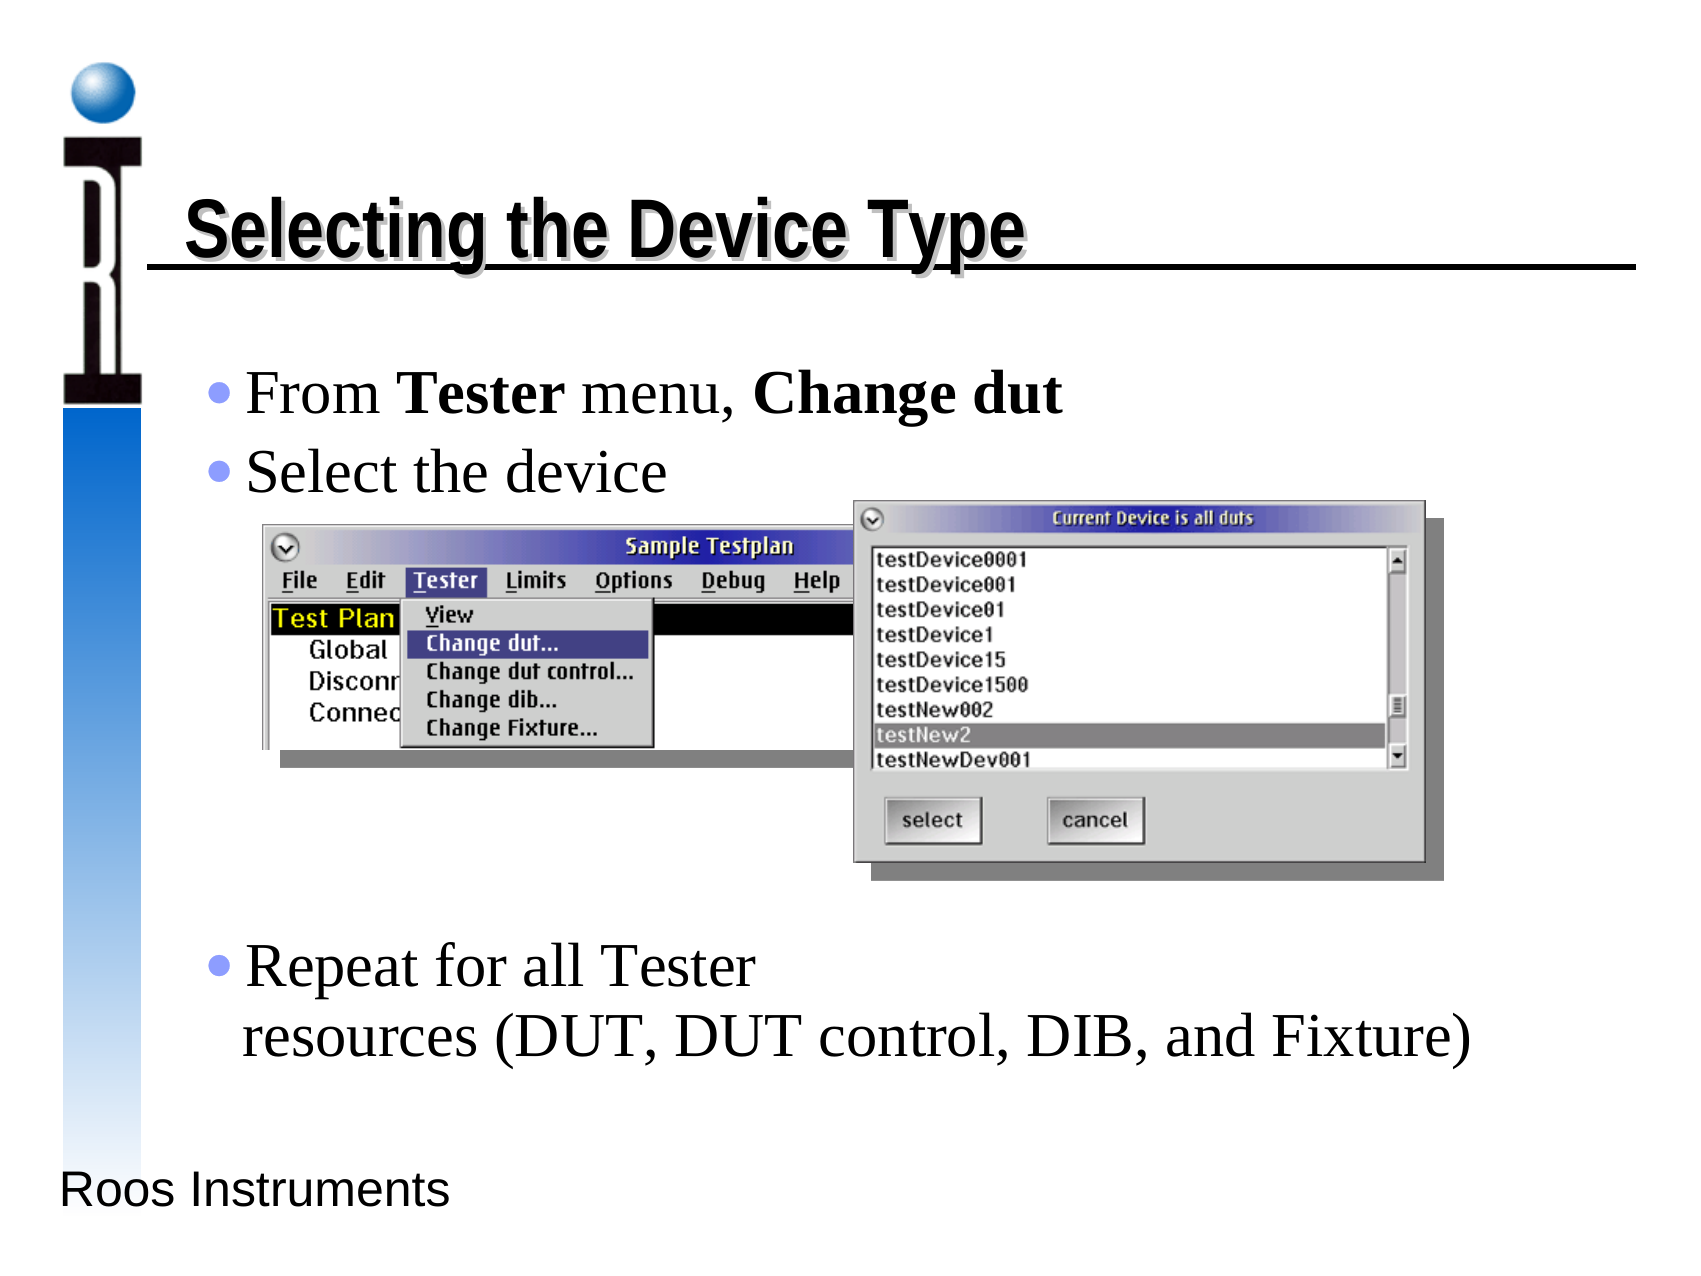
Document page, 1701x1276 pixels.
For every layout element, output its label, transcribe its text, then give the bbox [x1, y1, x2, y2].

picture [59, 58, 147, 411]
picture [262, 500, 1426, 863]
text_box From Tester menu, Change dut Select the device Repeat for all Tester resources (DUT, DUT control, DIB, and Fixture) [192, 358, 1550, 1078]
text_box Selecting the Device Type [184, 92, 1539, 274]
